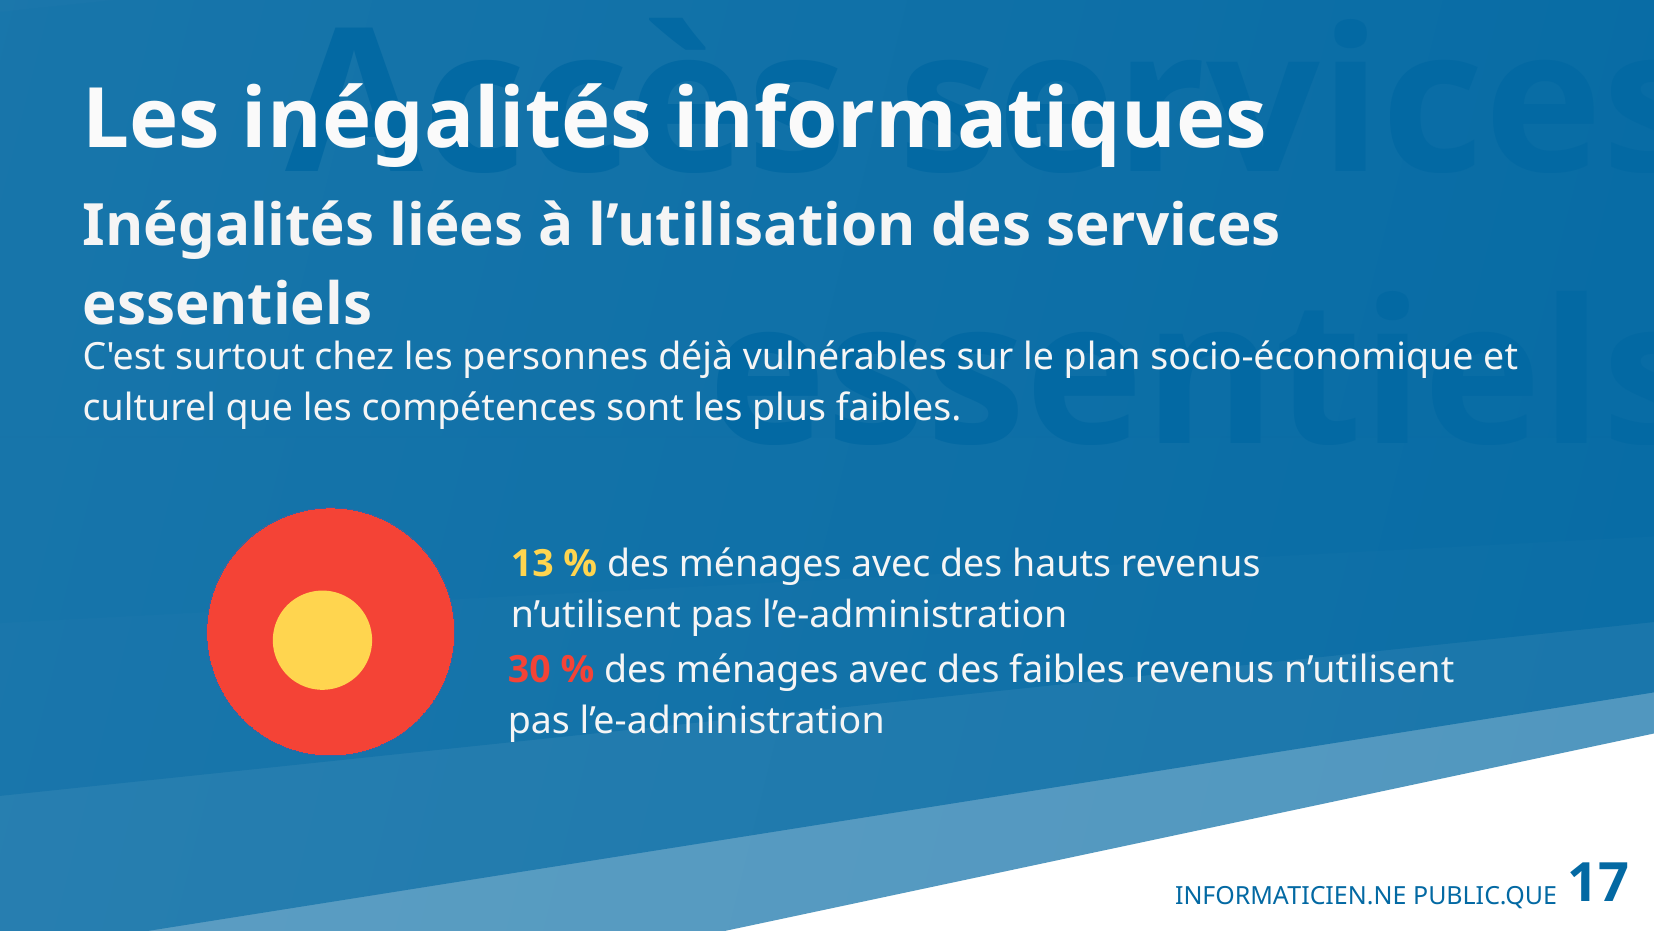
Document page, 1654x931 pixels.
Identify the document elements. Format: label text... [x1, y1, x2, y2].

text_box [206, 507, 455, 756]
text_box 30 % des ménages avec des faibles revenus n’utilisent pas l’e-administration [507, 619, 1489, 768]
title Accès services essentiels [213, 0, 1654, 470]
text_box Inégalités liées à l’utilisation des services essentiels [82, 217, 1571, 308]
text_box 13 % des ménages avec des hauts revenus n’utilisent pas l’e-administration [496, 528, 1300, 629]
title Les inégalités informatiques [82, 0, 1571, 217]
text_box C'est surtout chez les personnes déjà vulnérables sur le plan socio-économique et culturel que les compétences sont les plus faibles. [82, 308, 1571, 455]
